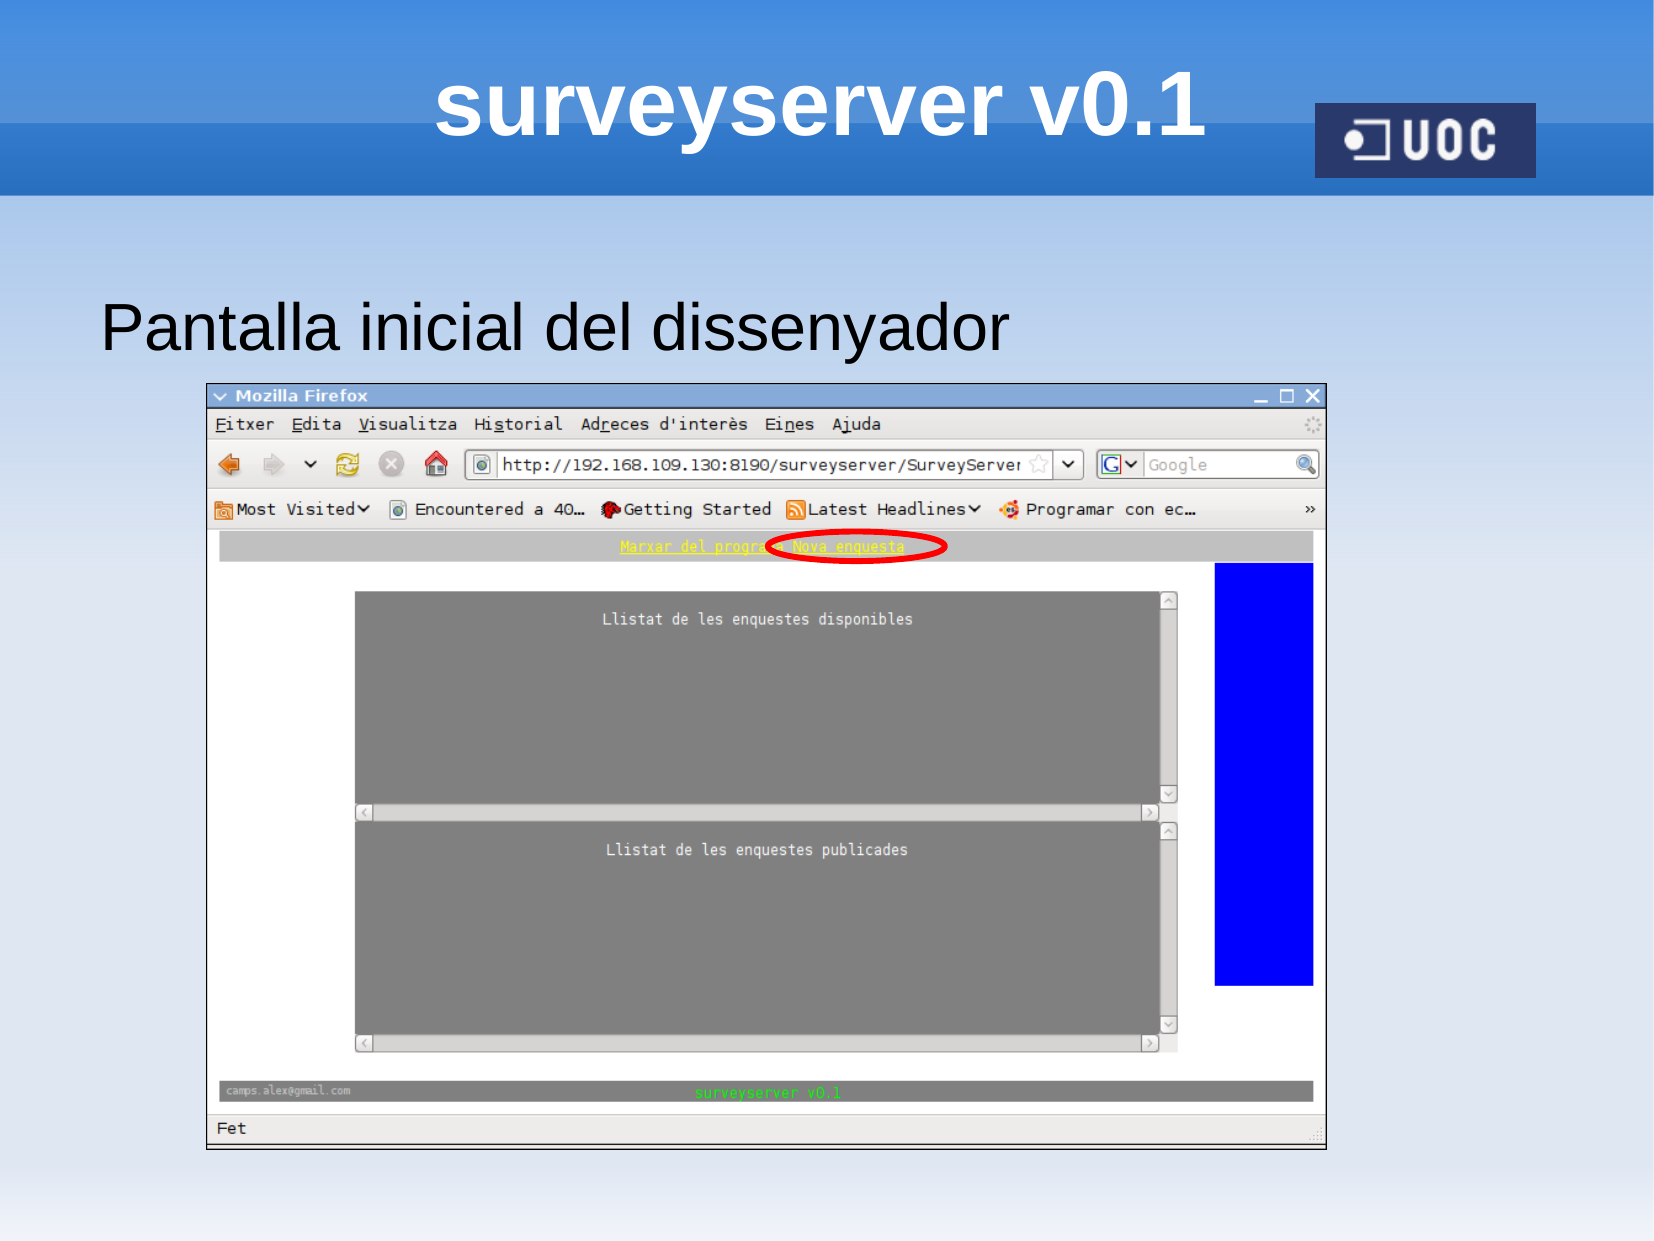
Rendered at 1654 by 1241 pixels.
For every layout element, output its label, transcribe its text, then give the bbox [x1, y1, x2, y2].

title surveyserver v0.1 [76, 7, 1565, 200]
list Pantalla inicial del dissenyador [82, 290, 1571, 1094]
picture [0, 0, 1654, 1241]
